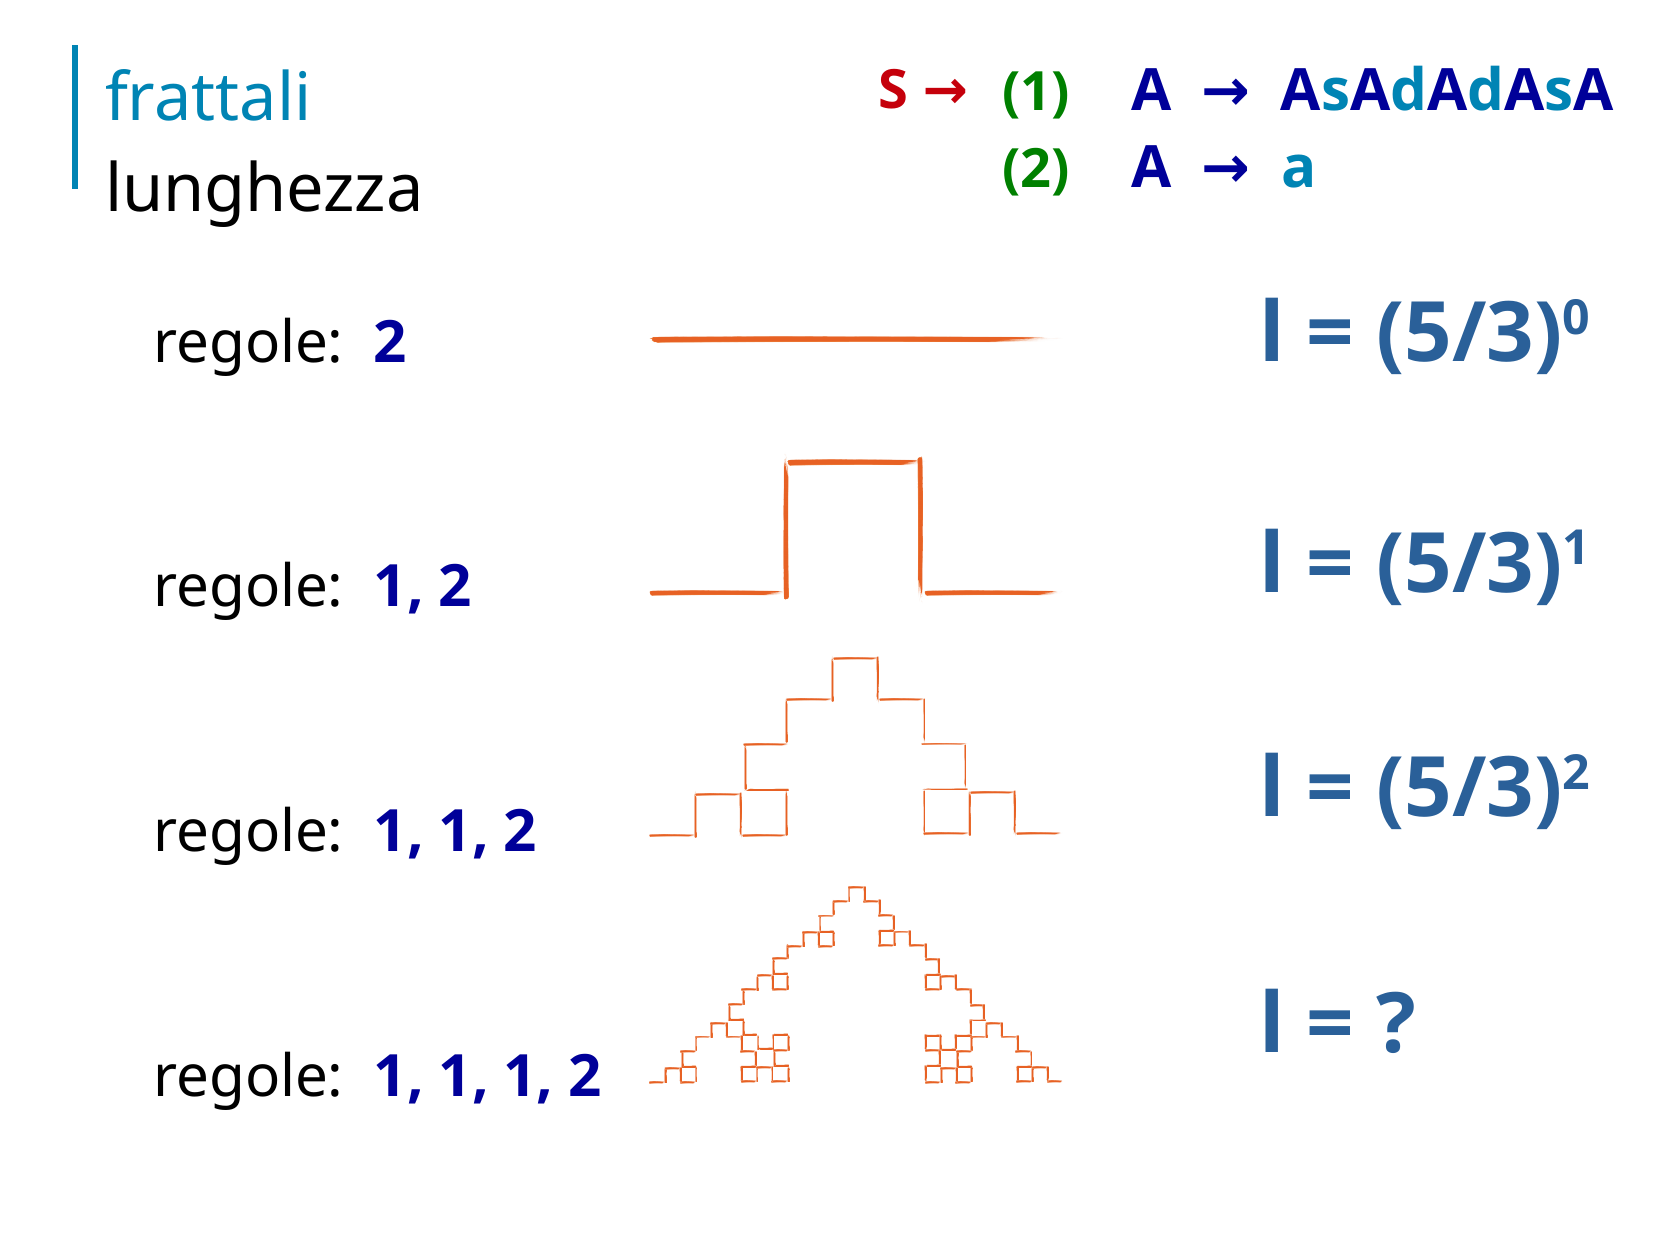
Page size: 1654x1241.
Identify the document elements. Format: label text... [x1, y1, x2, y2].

text_box (2) A → a [987, 120, 1638, 211]
text_box l = (5/3)2 [1245, 725, 1621, 841]
text_box l = (5/3)1 [1245, 501, 1607, 617]
text_box l = (5/3)0 [1245, 271, 1621, 386]
text_box l = ? [1245, 962, 1429, 1077]
text_box (1) A → AsAdAdAsA [987, 43, 1638, 120]
picture [924, 590, 1063, 596]
list regole: 2 regole: 1, 2 regole: 1, 1, 2 regole: 1, 1, 1, 2 [82, 300, 1571, 1126]
title frattali lunghezza [105, 49, 987, 200]
picture [649, 336, 1063, 343]
picture [649, 452, 926, 604]
picture [649, 885, 1063, 1084]
picture [649, 655, 1063, 839]
text_box S → [855, 46, 987, 127]
